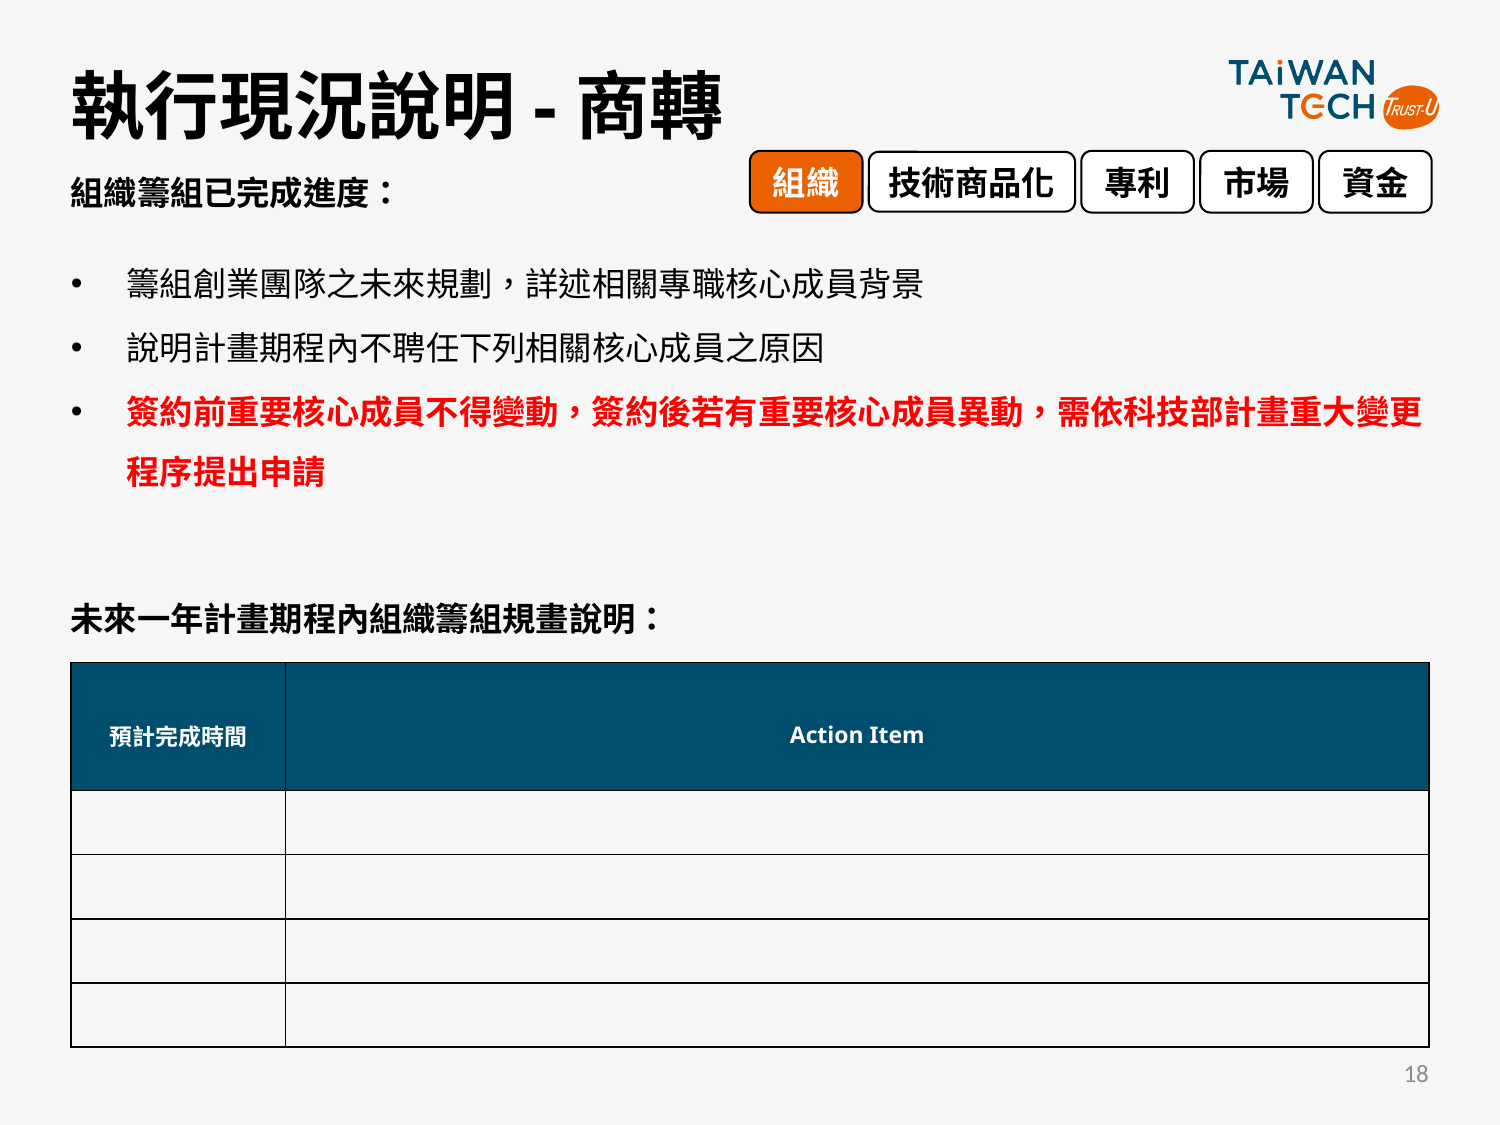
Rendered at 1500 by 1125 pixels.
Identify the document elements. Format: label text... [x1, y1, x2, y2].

table_cell [286, 920, 1428, 982]
title 執行現況說明-商轉 [55, 33, 1444, 156]
table_cell [286, 984, 1428, 1046]
text_box 專利 [1081, 150, 1194, 164]
slide_number <編號> [1106, 1042, 1445, 1103]
table_cell [72, 984, 285, 1046]
table_header Action Item [286, 663, 1428, 790]
table_cell [286, 791, 1428, 854]
text_box 籌組創業團隊之未來規劃，詳述相關專職核心成員背景 說明計畫期程內不聘任下列相關核心成員之原因 簽約前重要核心成員不得變動，簽約後若有重要核心成員異動，需依科技部計畫重大變更程序提出申請 [55, 236, 1442, 507]
table_cell [286, 855, 1428, 918]
table_cell [72, 920, 285, 982]
text_box 未來一年計畫期程內組織籌組規畫說明： [55, 591, 1476, 646]
text_box 資金 [1319, 150, 1432, 164]
text_box 組織 [749, 150, 863, 164]
text_box 組織籌組已完成進度： [55, 164, 1476, 220]
table_header 預計完成時間 [72, 663, 285, 790]
table_cell [72, 855, 285, 918]
text_box 技術商品化 [868, 151, 1076, 164]
table_cell [72, 791, 285, 854]
text_box 市場 [1200, 150, 1313, 164]
